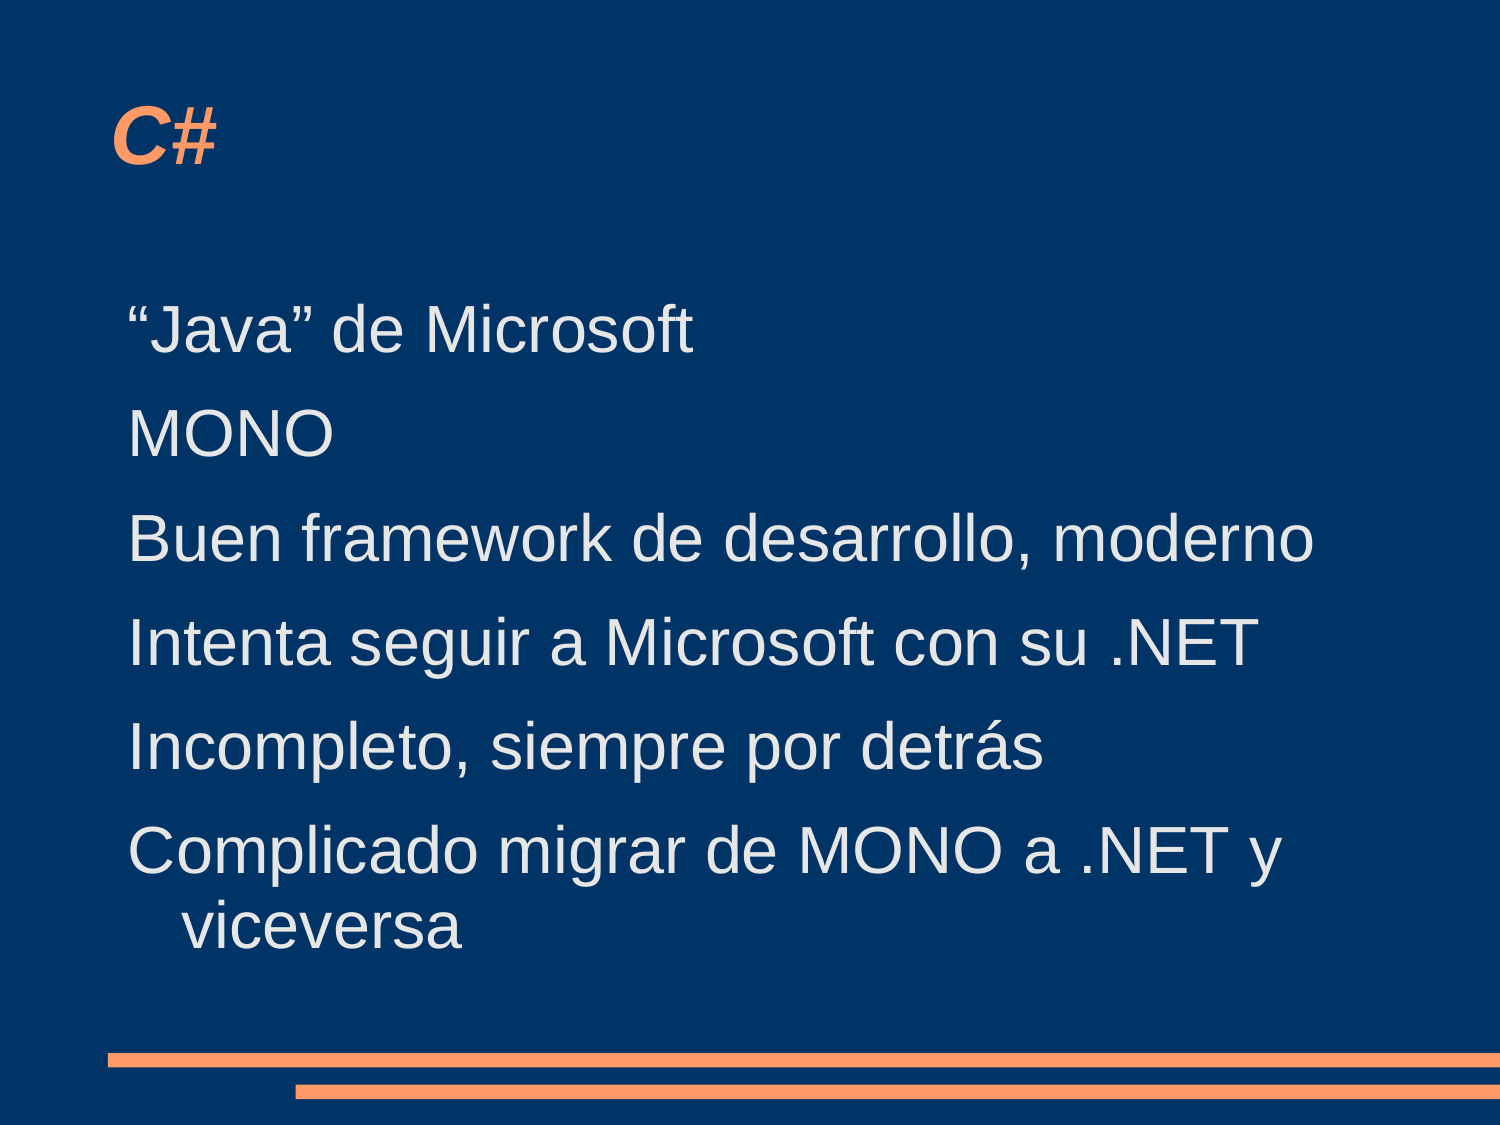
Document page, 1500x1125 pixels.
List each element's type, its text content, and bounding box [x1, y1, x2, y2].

list “Java” de Microsoft MONO Buen framework de desarrollo, moderno Intenta seguir a Microsoft con su .NET Incompleto, siempre por detrás Complicado migrar de MONO a .NET y viceversa [110, 292, 1416, 1027]
title C# [110, 41, 1392, 230]
